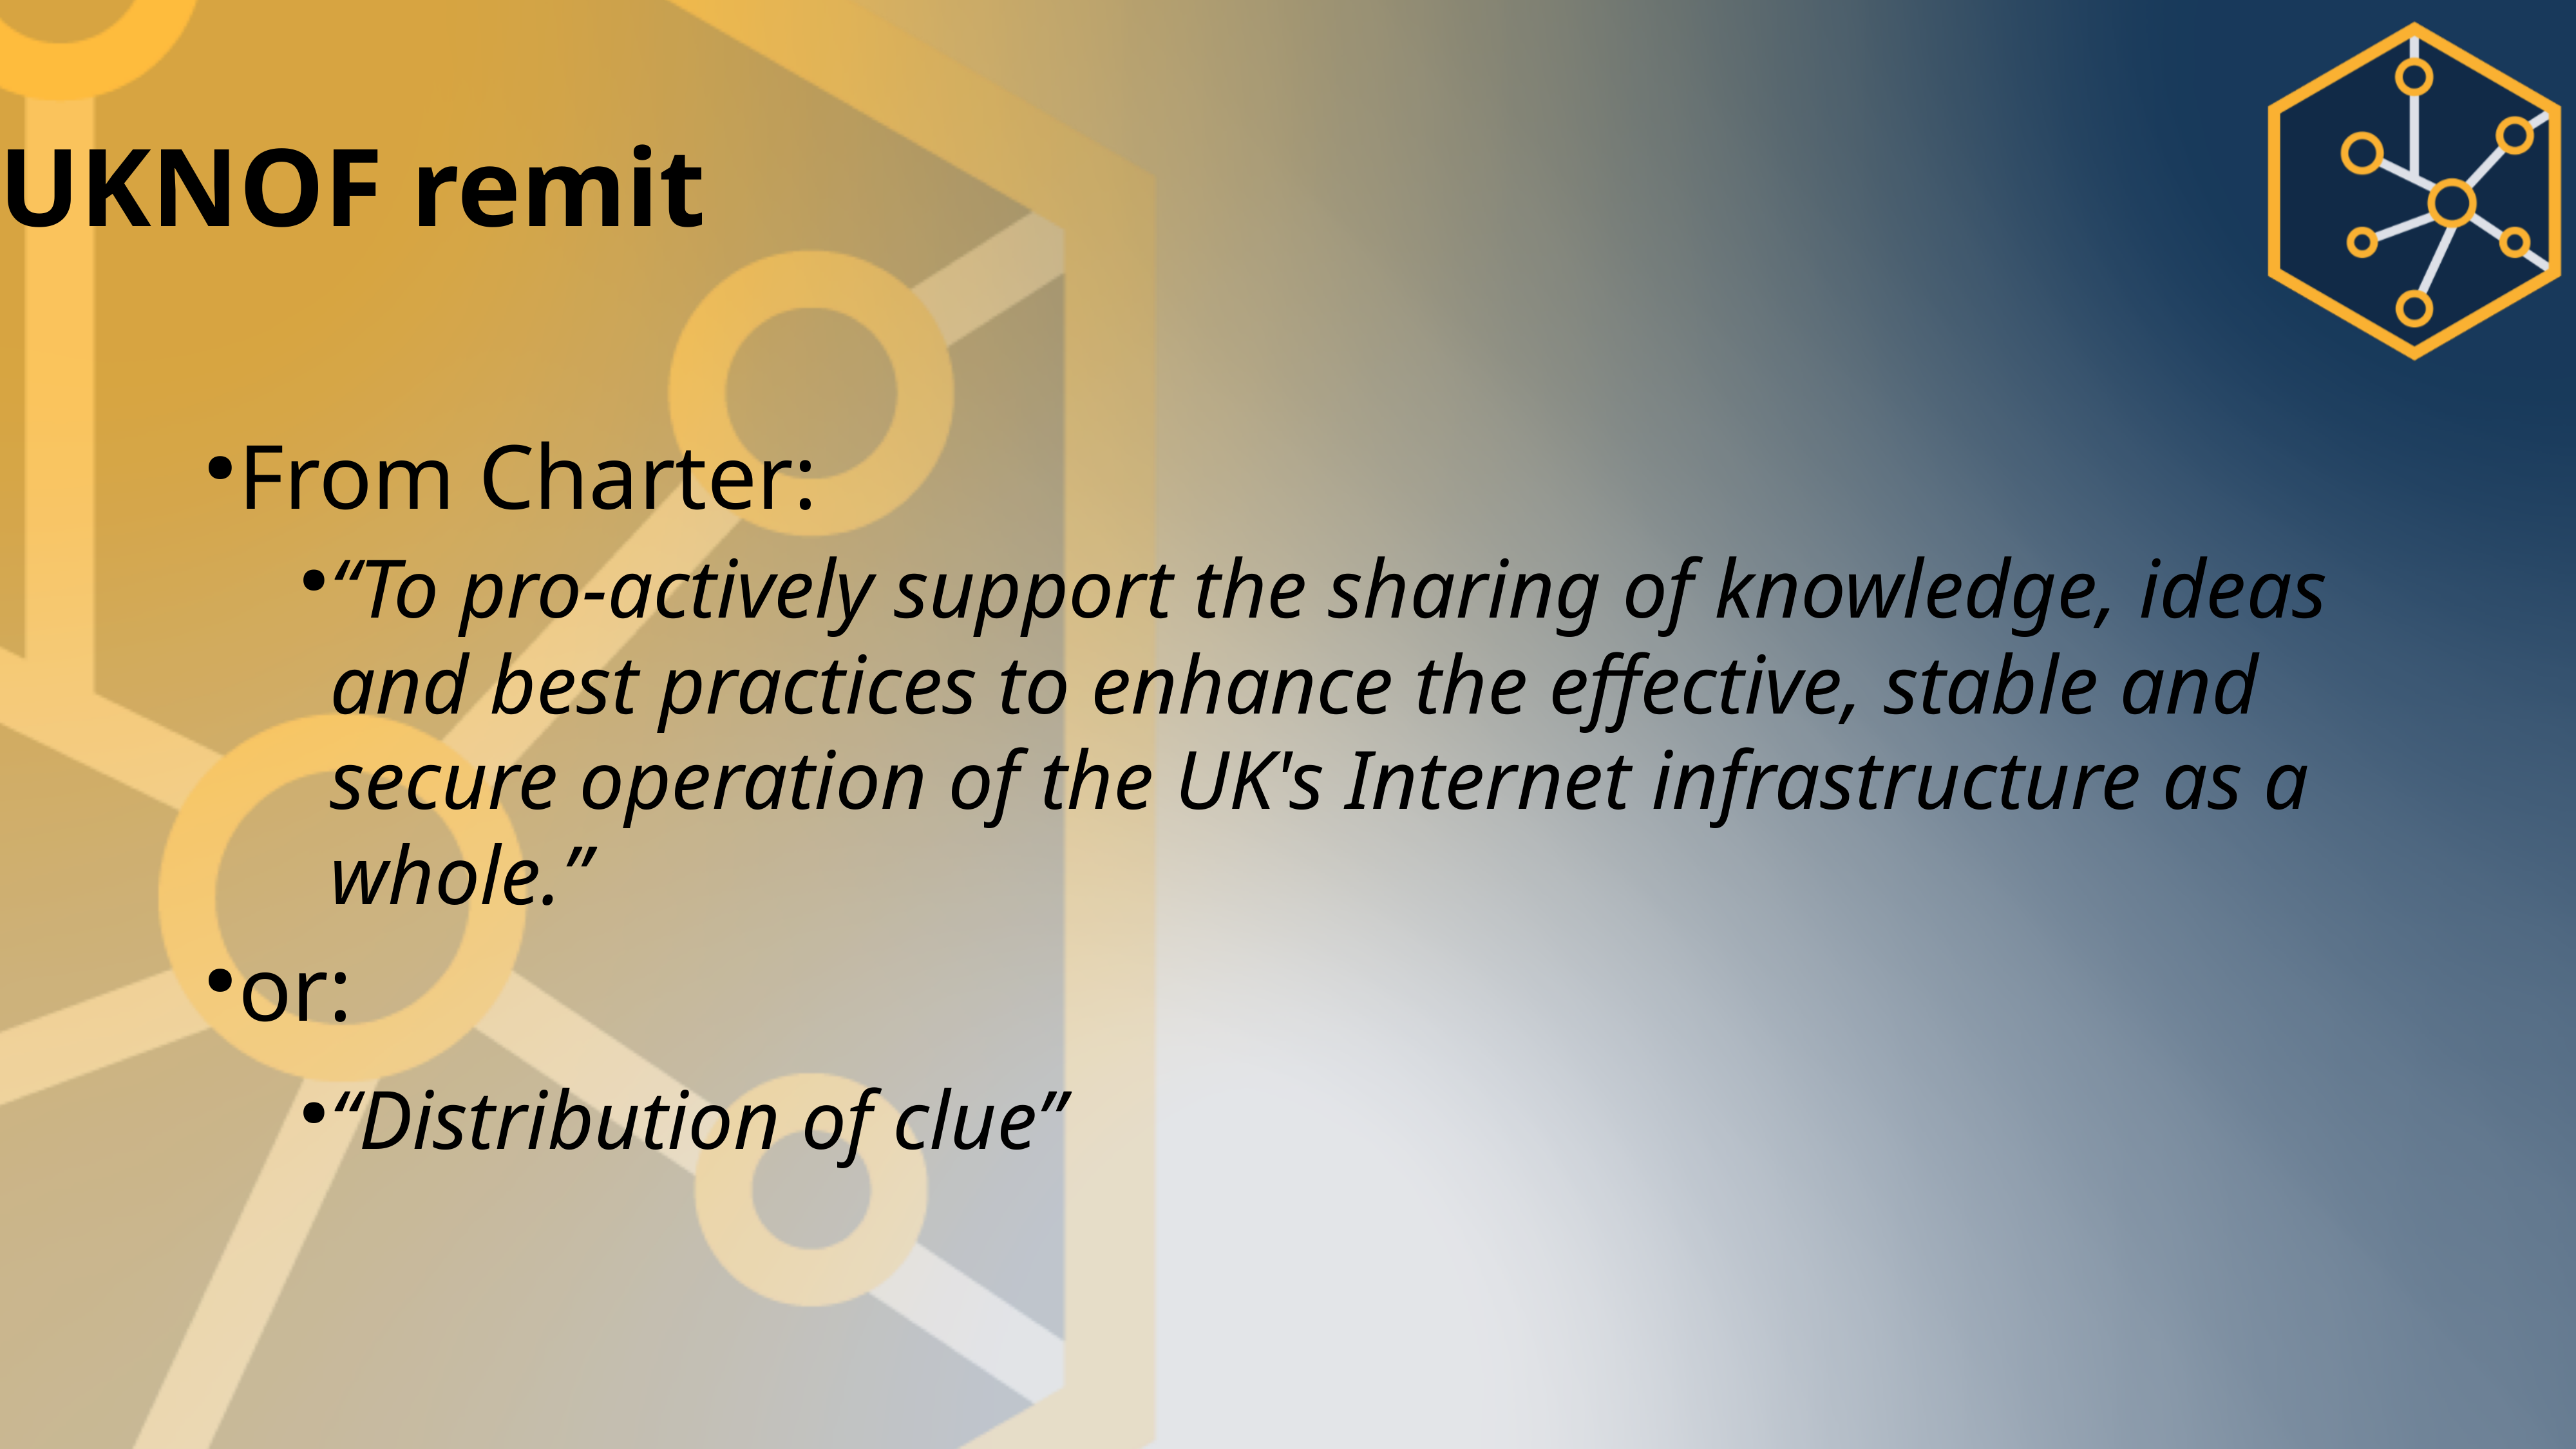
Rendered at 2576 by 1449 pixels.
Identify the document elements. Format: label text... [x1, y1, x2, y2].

title UKNOF remit [0, 68, 1083, 309]
picture [0, 0, 2576, 1449]
list From Charter: “To pro-actively support the sharing of knowledge, ideas and best practices to enhance the effective, stable and secure operation of the UK's Internet infrastructure as a whole.” or: “Distribution of clue” [193, 425, 2382, 1295]
